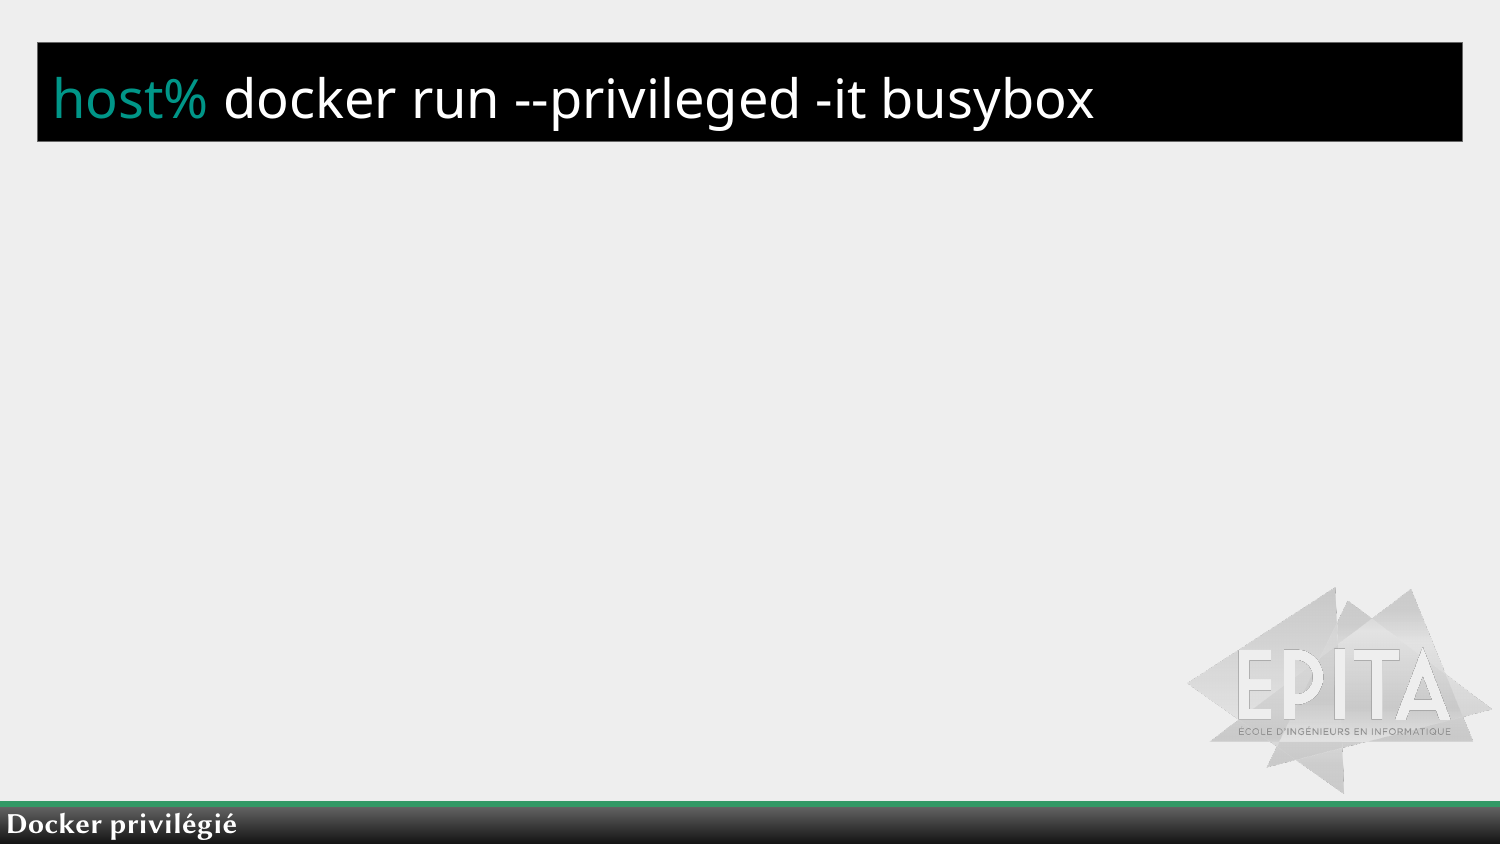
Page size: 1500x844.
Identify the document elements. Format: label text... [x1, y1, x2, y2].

picture [1187, 587, 1492, 794]
text_box host% docker run --privileged -it busybox [37, 42, 1463, 142]
title Docker privilégié [5, 801, 1075, 844]
